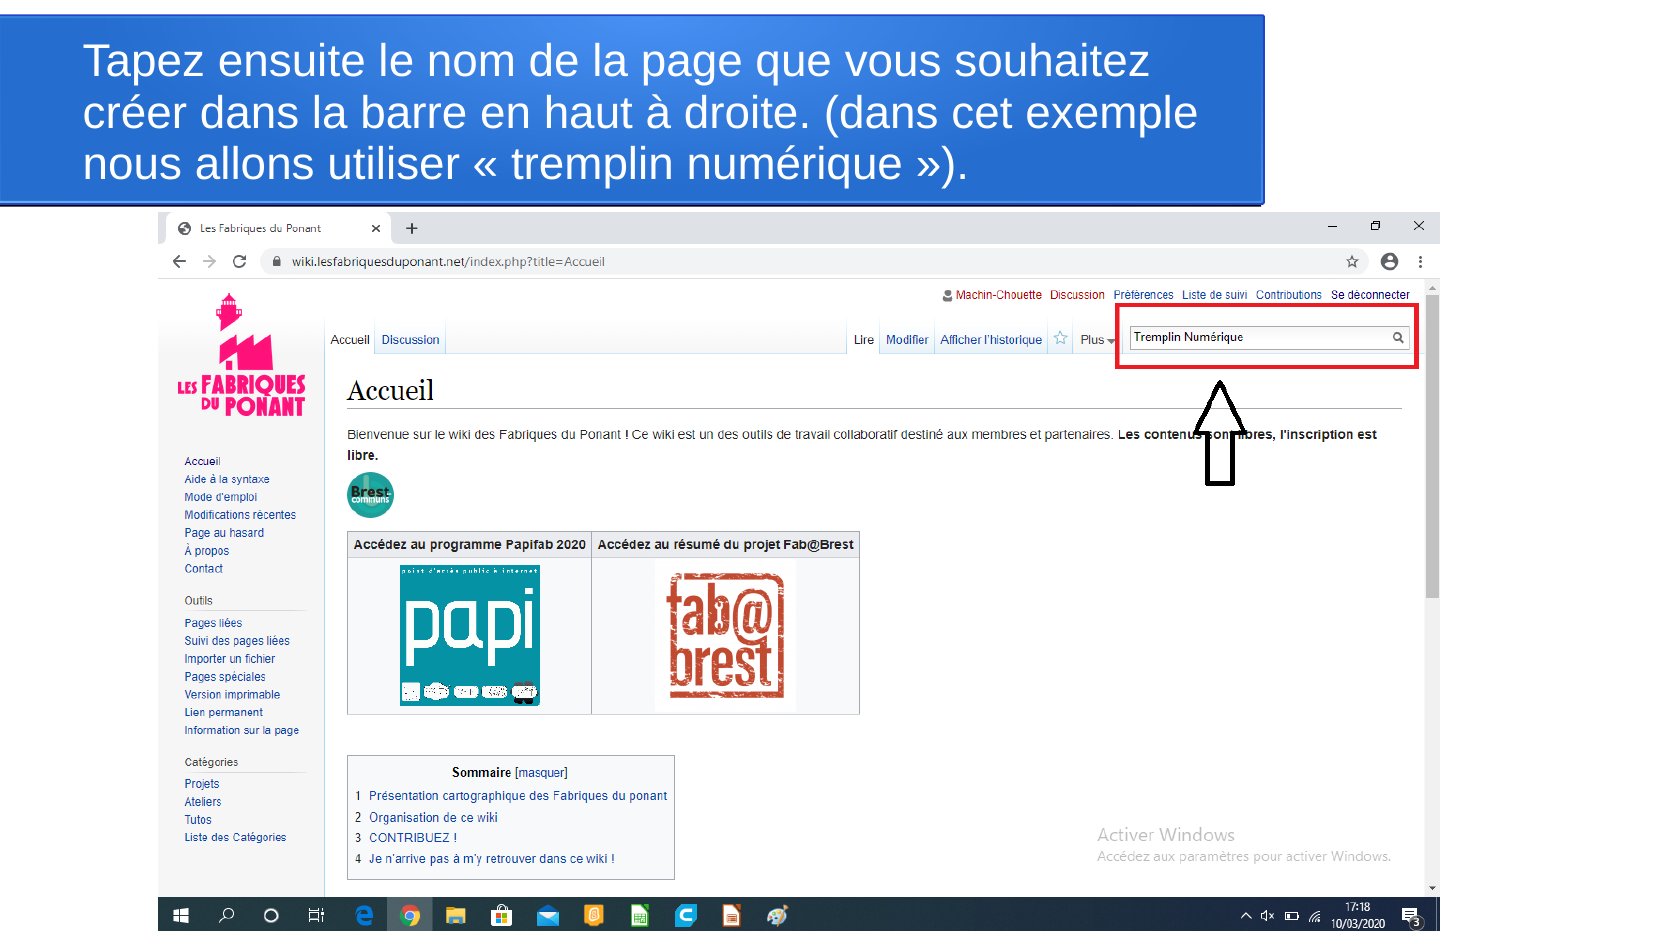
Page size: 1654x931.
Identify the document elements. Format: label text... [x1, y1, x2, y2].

title Tapez ensuite le nom de la page que vous souhaitez créer dans la barre en haut à droite. (dans cet exemple nous allons utiliser « tremplin numérique »). [82, 35, 1235, 190]
picture [158, 212, 1440, 931]
